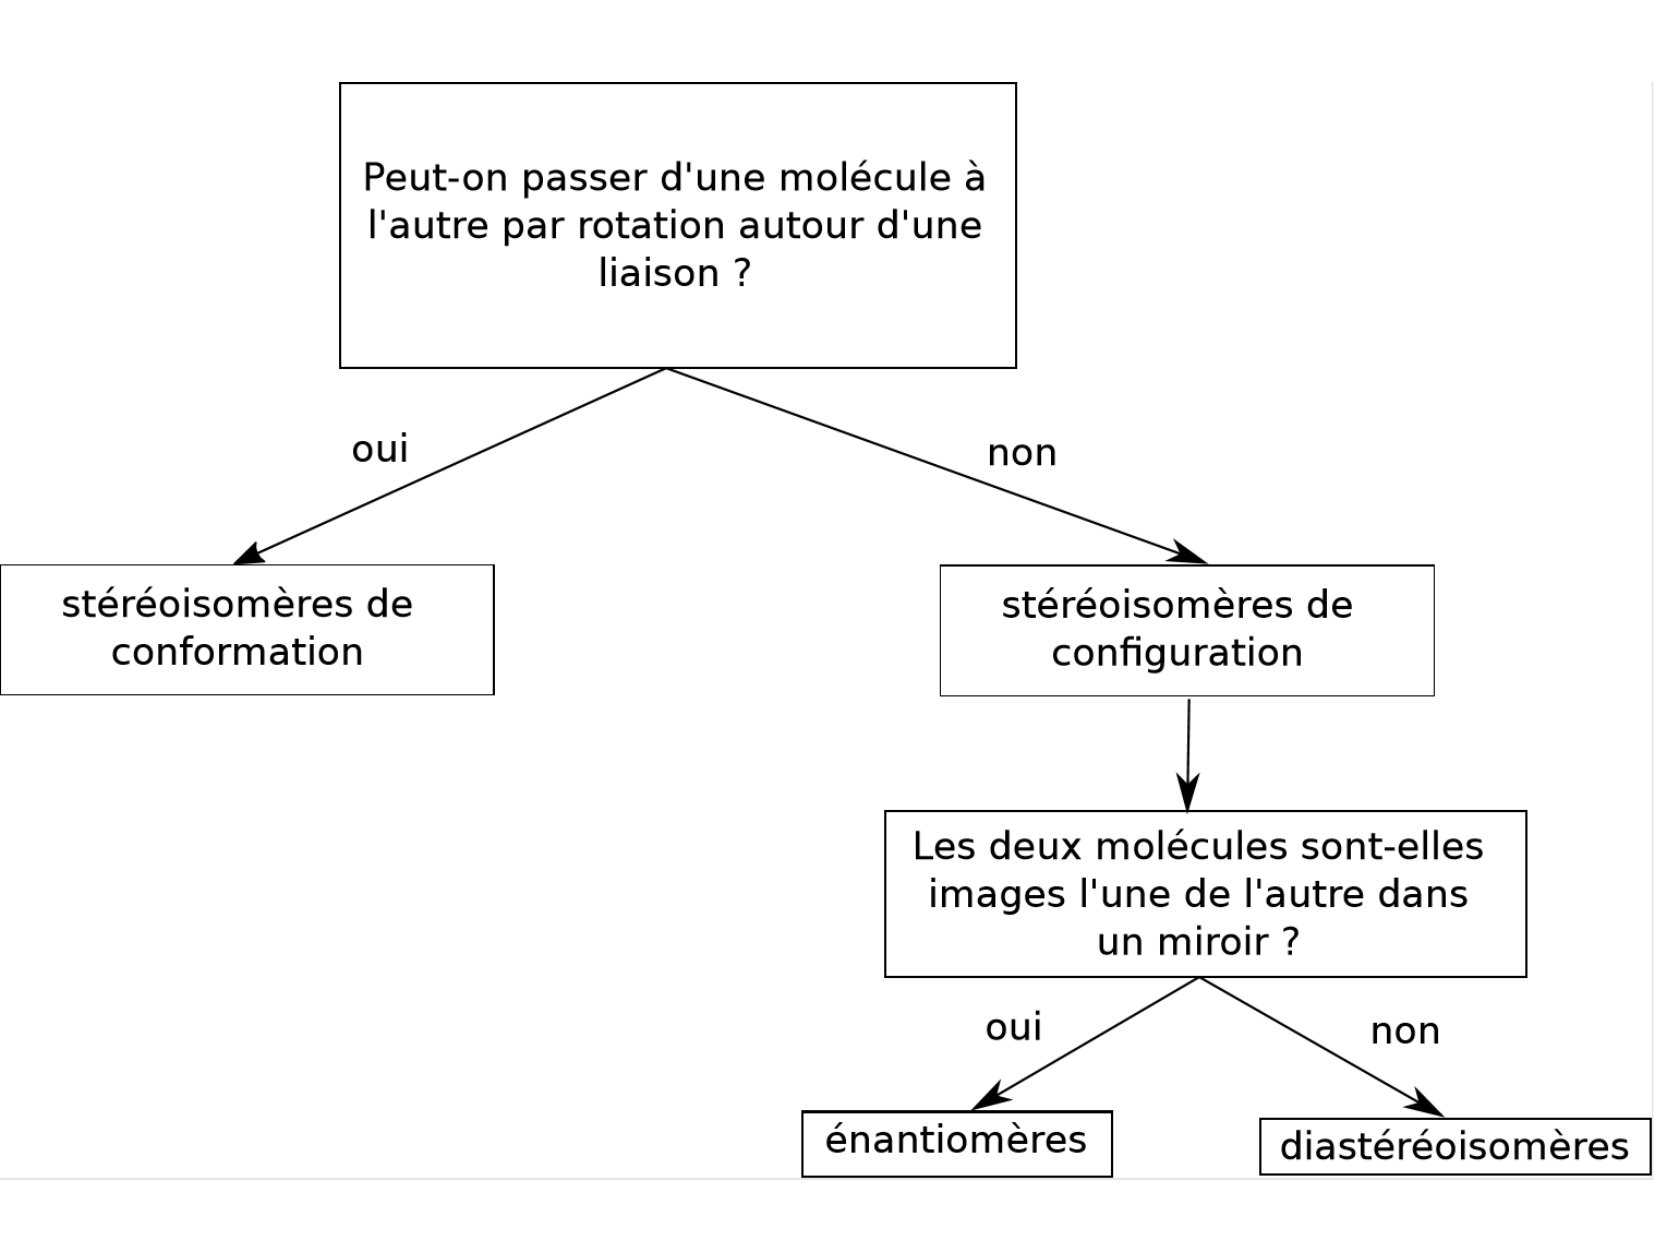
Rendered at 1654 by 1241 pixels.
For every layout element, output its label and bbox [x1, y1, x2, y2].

picture [0, 82, 1654, 1180]
